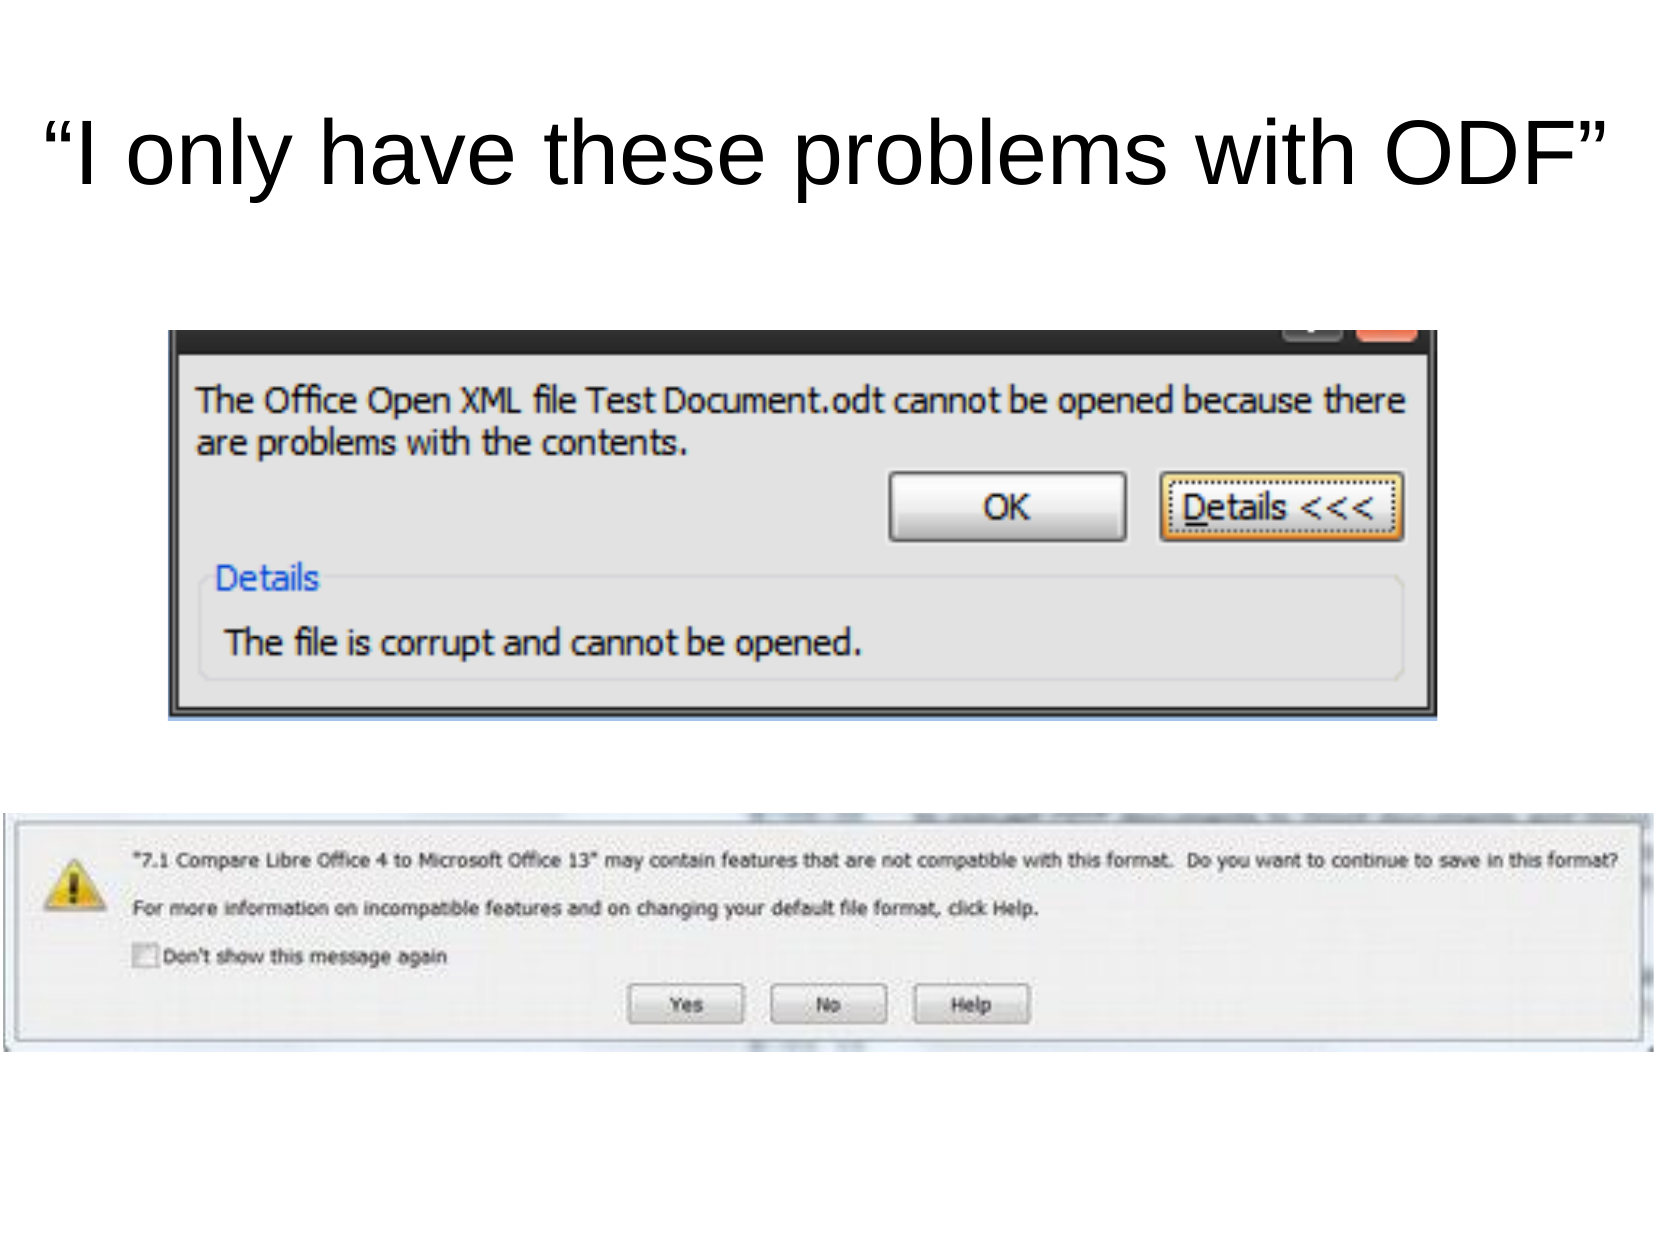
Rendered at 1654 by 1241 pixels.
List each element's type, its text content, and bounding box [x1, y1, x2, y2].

picture [167, 330, 1438, 721]
picture [3, 813, 1654, 1052]
title “I only have these problems with ODF” [35, 49, 1619, 257]
